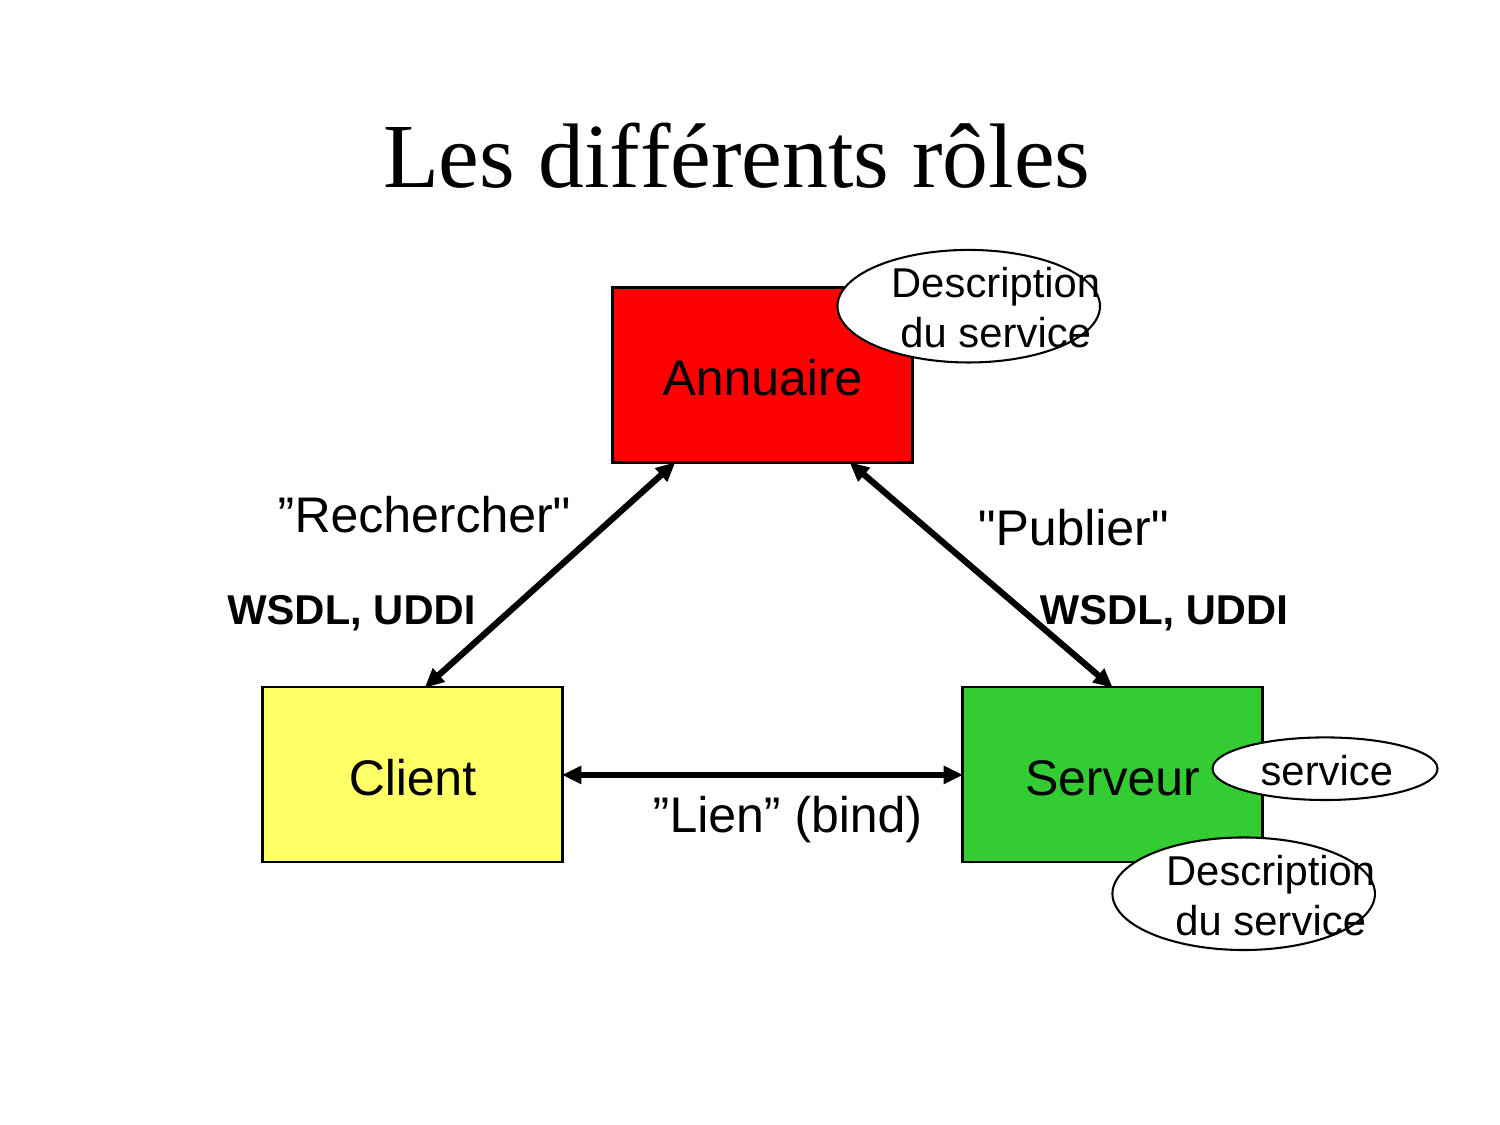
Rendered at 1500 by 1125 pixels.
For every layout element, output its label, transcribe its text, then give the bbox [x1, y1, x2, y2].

text_box ”Rechercher" [262, 474, 586, 551]
text_box Serveur [962, 687, 1263, 863]
text_box WSDL, UDDI [212, 575, 491, 641]
text_box service [1212, 737, 1438, 801]
text_box Annuaire [612, 287, 913, 463]
text_box Client [262, 687, 563, 863]
text_box WSDL, UDDI [1025, 575, 1304, 641]
text_box Description du service [837, 249, 1101, 363]
text_box ”Lien” (bind) [638, 774, 938, 851]
text_box Description du service [1112, 837, 1375, 951]
text_box "Publier" [963, 487, 1184, 563]
title Les différents rôles [99, 62, 1375, 250]
